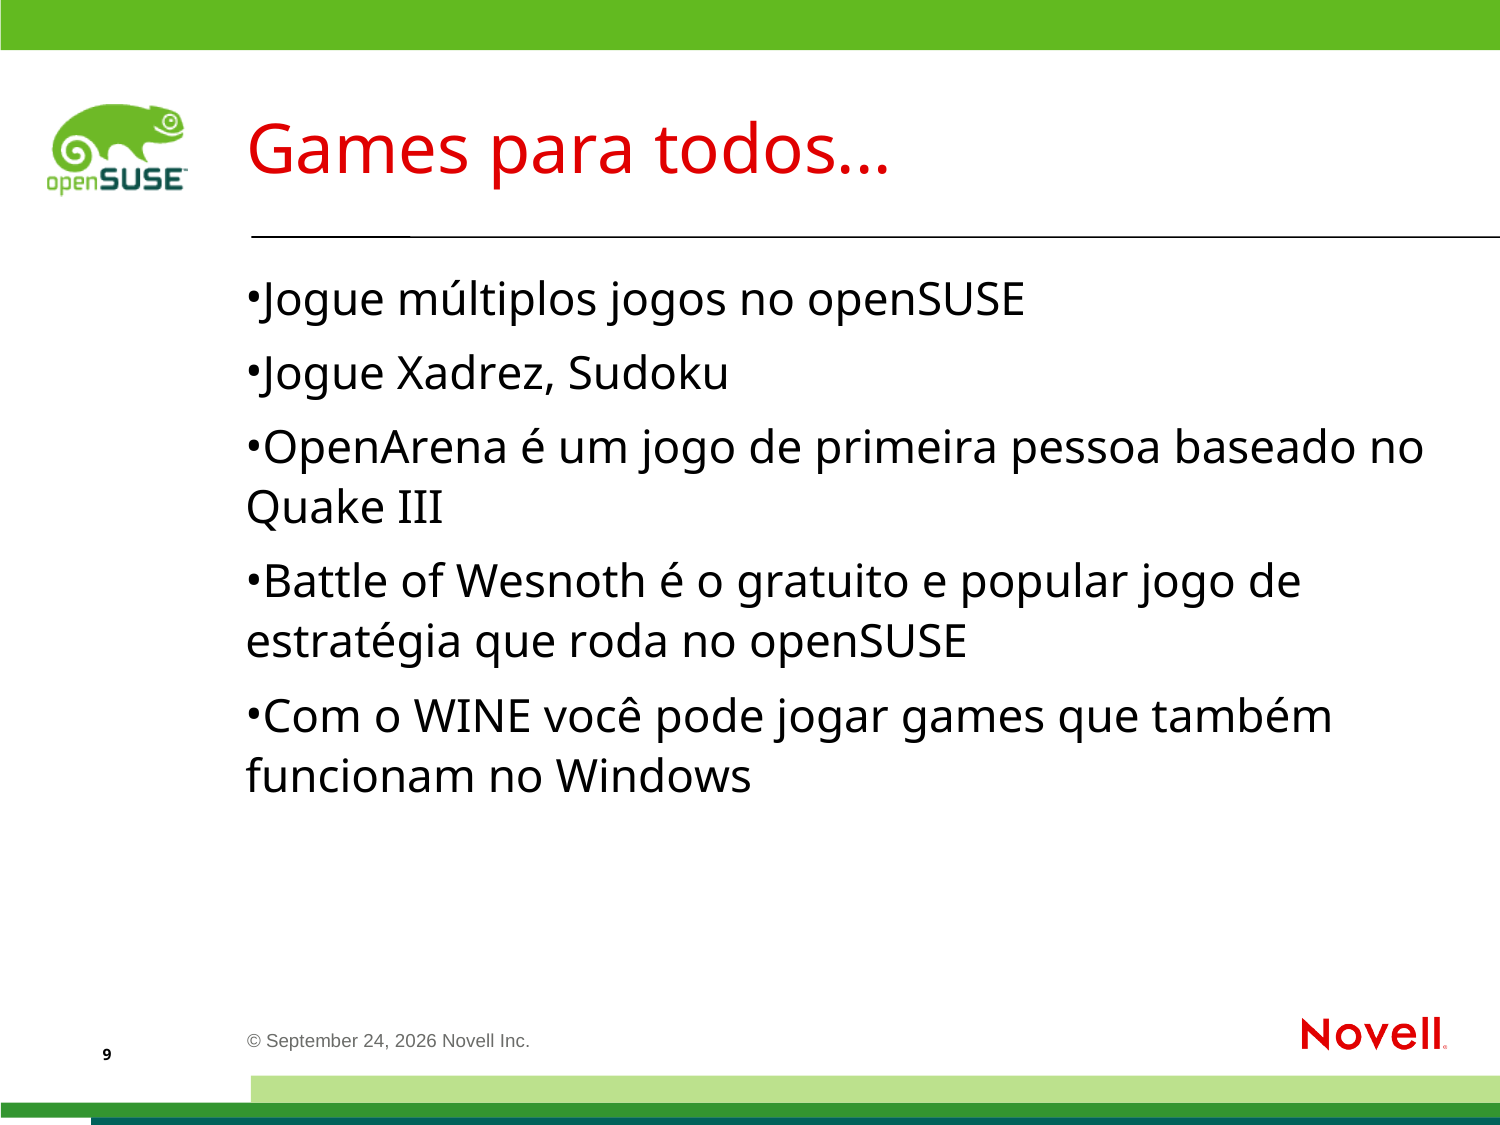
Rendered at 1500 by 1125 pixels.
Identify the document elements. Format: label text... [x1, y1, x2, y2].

picture [1295, 1011, 1453, 1056]
title Games para todos... [246, 68, 1409, 231]
picture [47, 104, 188, 197]
list Jogue múltiplos jogos no openSUSE Jogue Xadrez, Sudoku OpenArena é um jogo de primeira pessoa baseado no Quake III Battle of Wesnoth é o gratuito e popular jogo de estratégia que roda no openSUSE Com o WINE você pode jogar games que também funcionam no Windows [245, 267, 1458, 1010]
